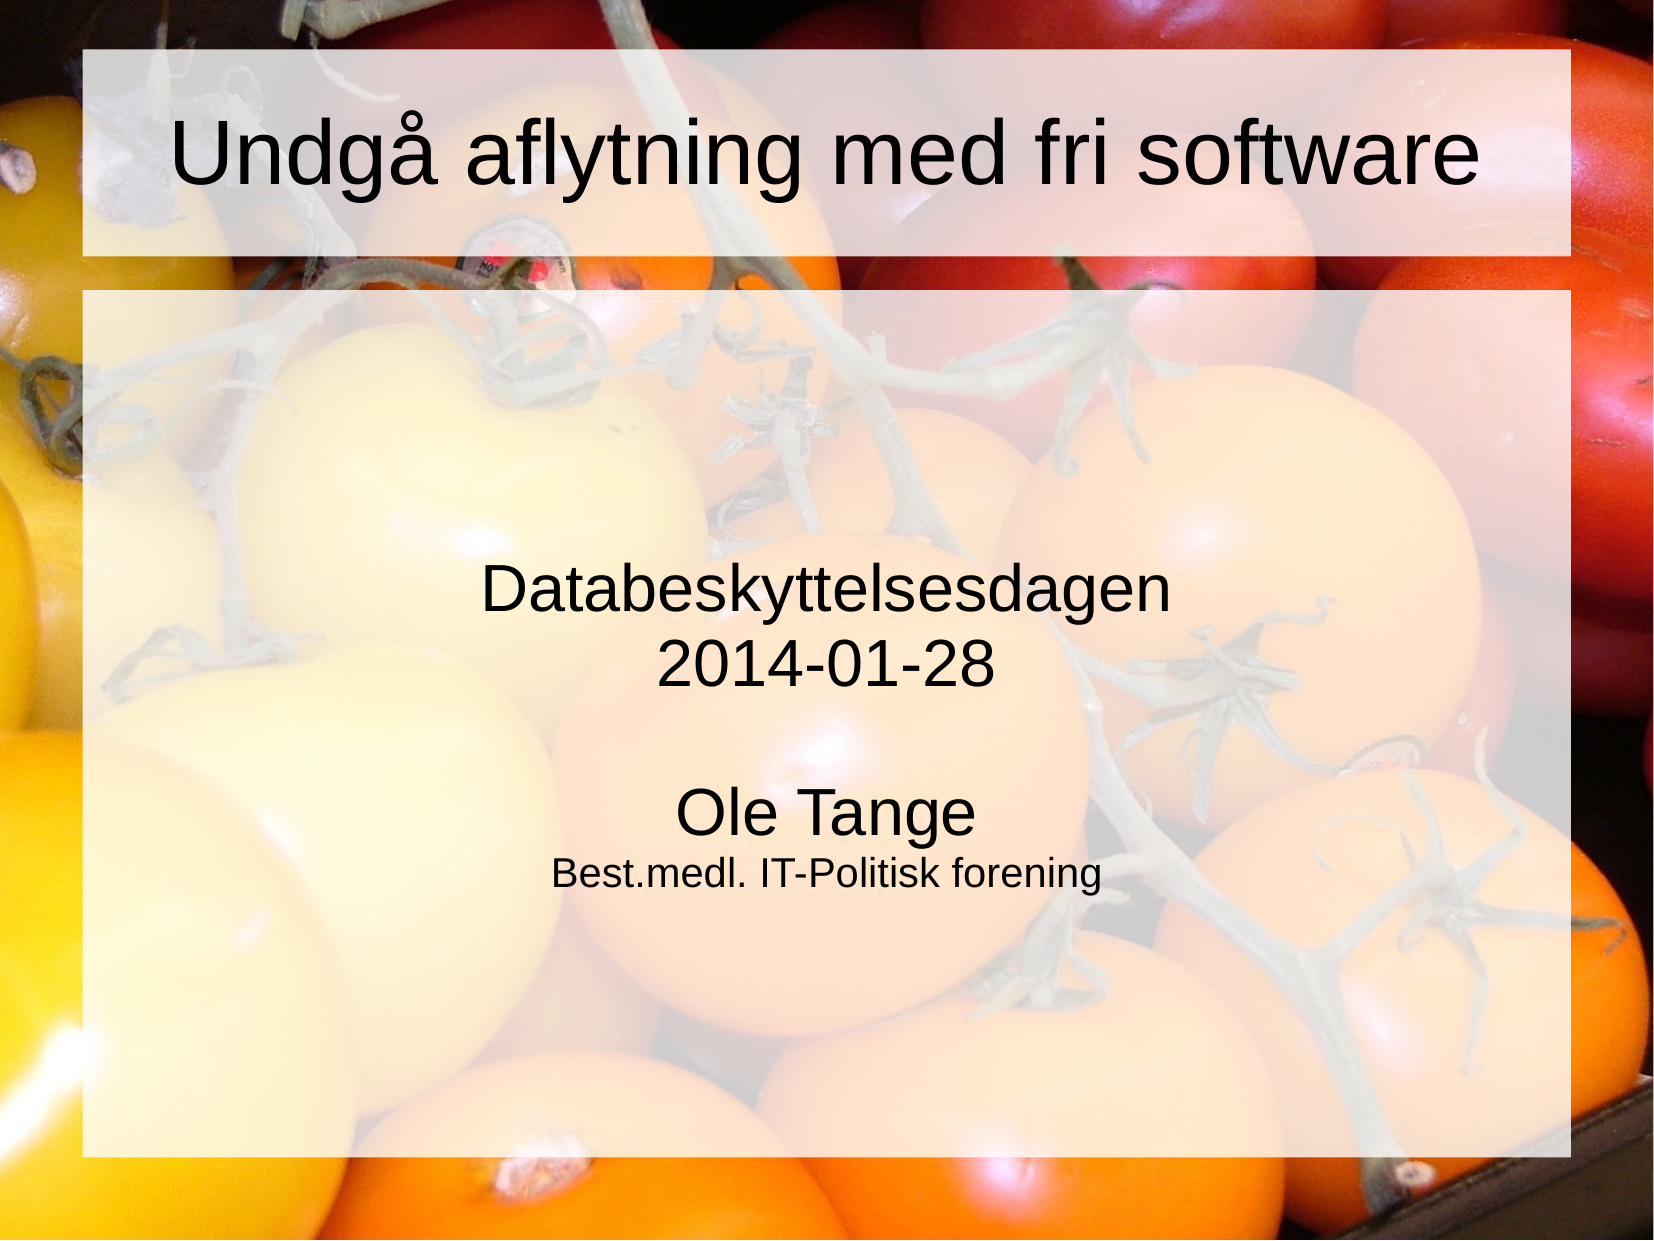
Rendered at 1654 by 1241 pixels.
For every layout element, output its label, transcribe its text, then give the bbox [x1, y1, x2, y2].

title Undgå aflytning med fri software [82, 49, 1571, 257]
subtitle Databeskyttelsesdagen 2014-01-28 Ole Tange Best.medl. IT-Politisk forening [82, 290, 1571, 1158]
picture [0, 0, 1654, 1241]
